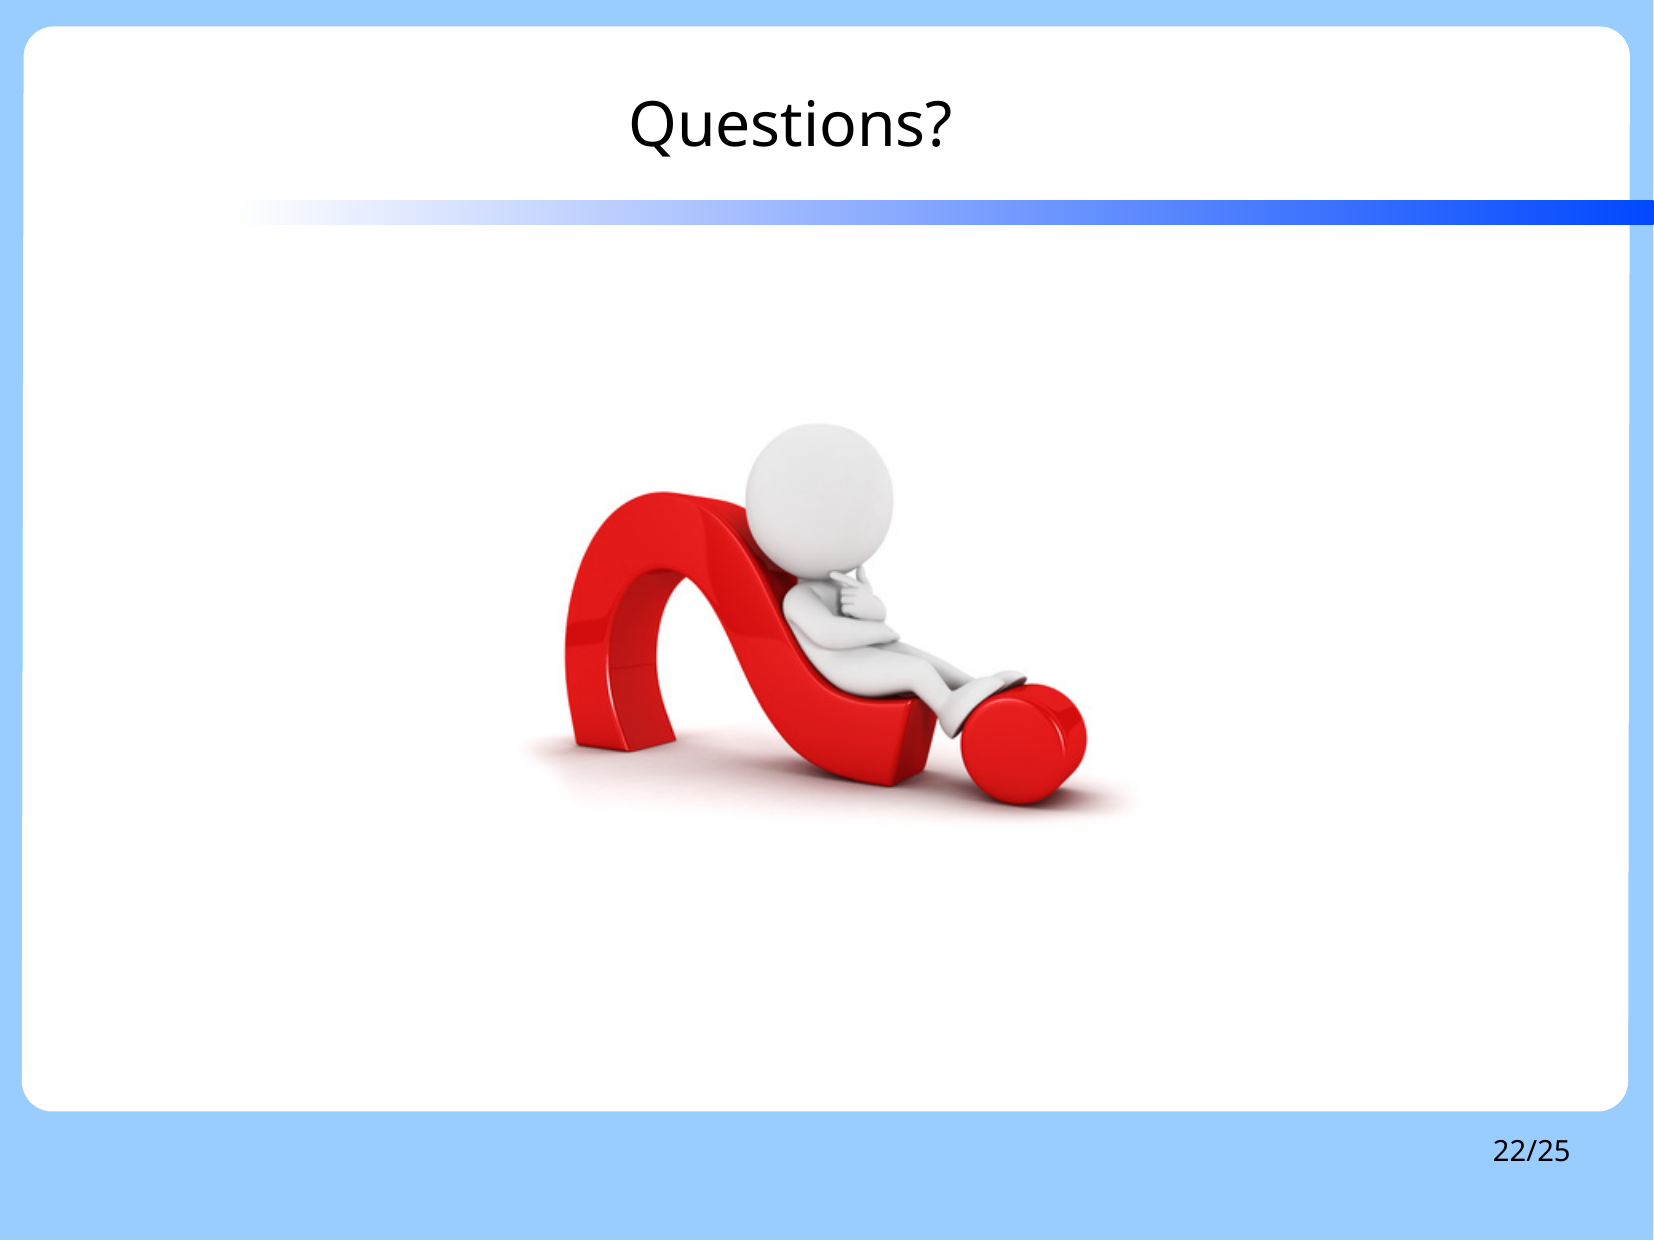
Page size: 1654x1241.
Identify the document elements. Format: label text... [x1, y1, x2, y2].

title Questions? [211, 46, 1371, 199]
picture [492, 399, 1176, 848]
